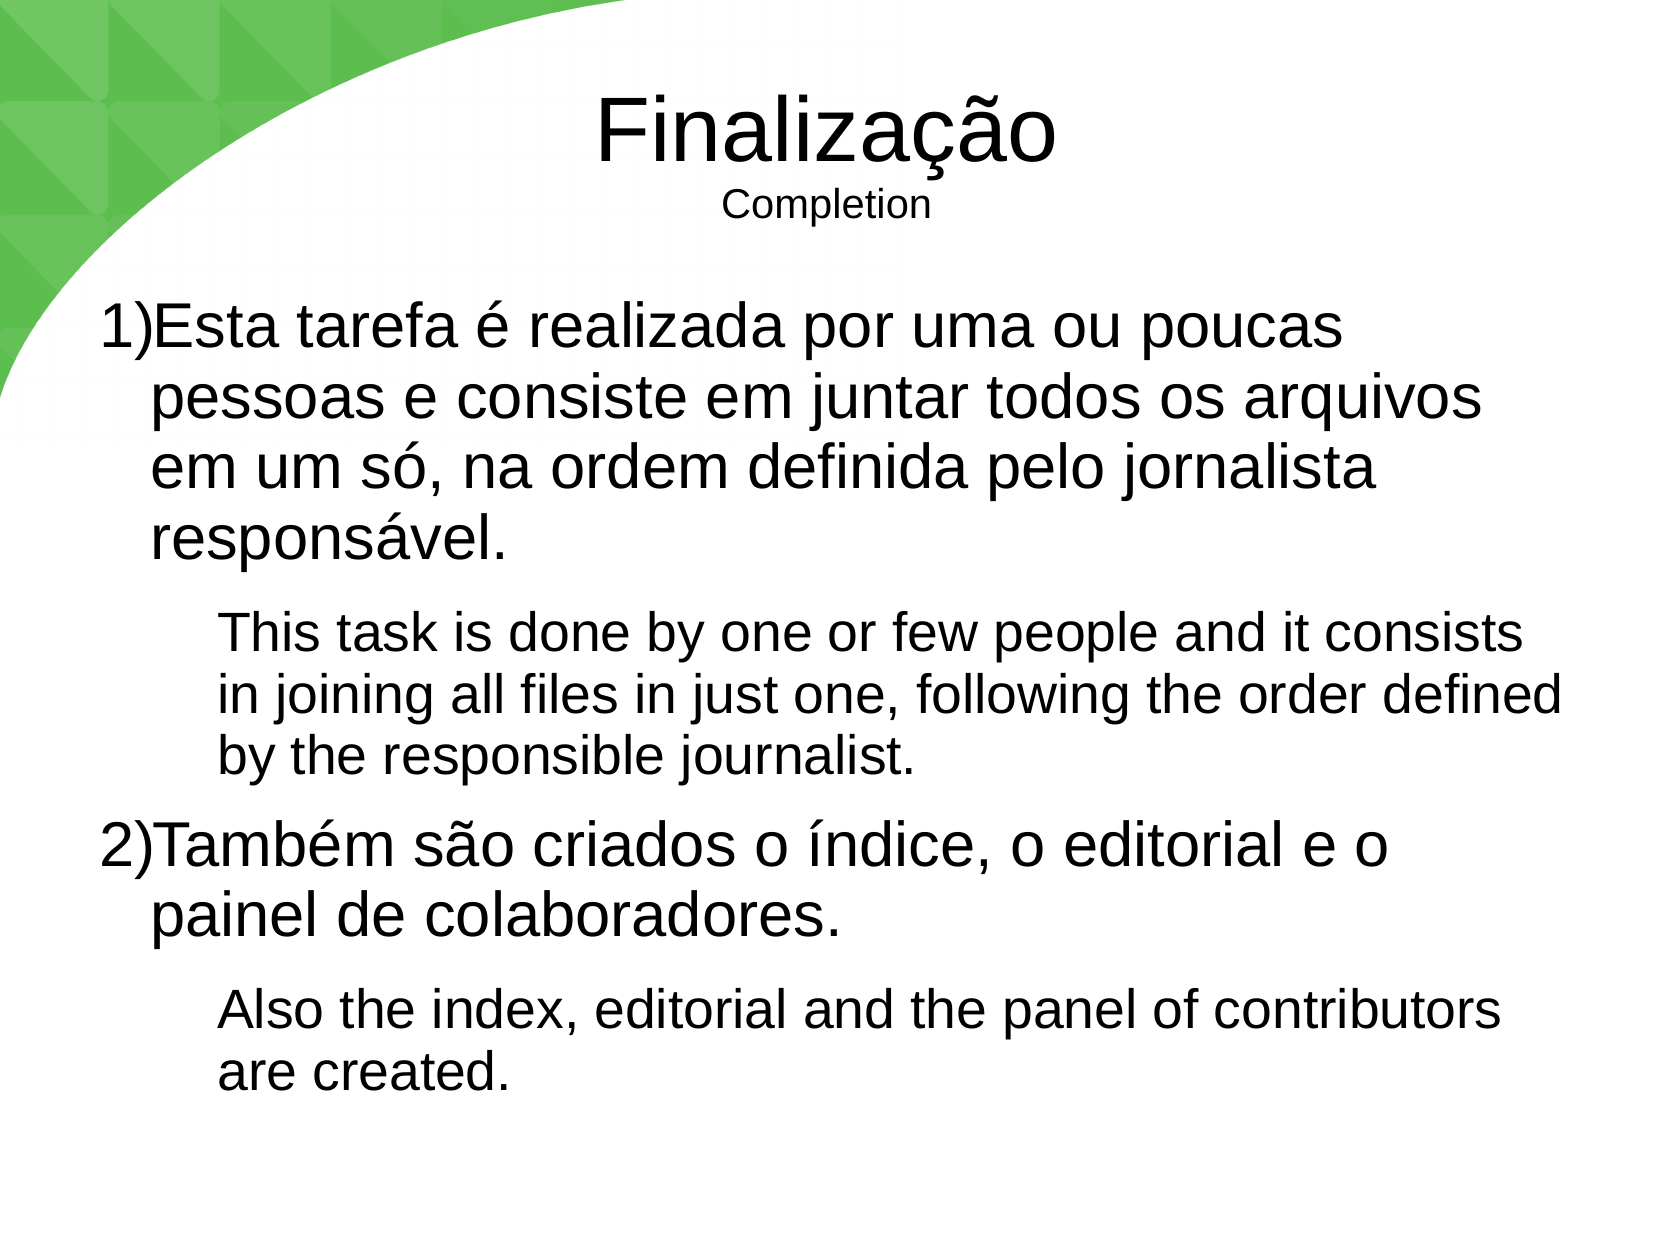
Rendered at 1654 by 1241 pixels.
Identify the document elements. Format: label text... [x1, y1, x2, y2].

list Esta tarefa é realizada por uma ou poucas pessoas e consiste em juntar todos os arquivos em um só, na ordem definida pelo jornalista responsável. This task is done by one or few people and it consists in joining all files in just one, following the order defined by the responsible journalist. Também são criados o índice, o editorial e o painel de colaboradores. Also the index, editorial and the panel of contributors are created. [82, 290, 1571, 1109]
title Finalização Completion [82, 49, 1571, 257]
